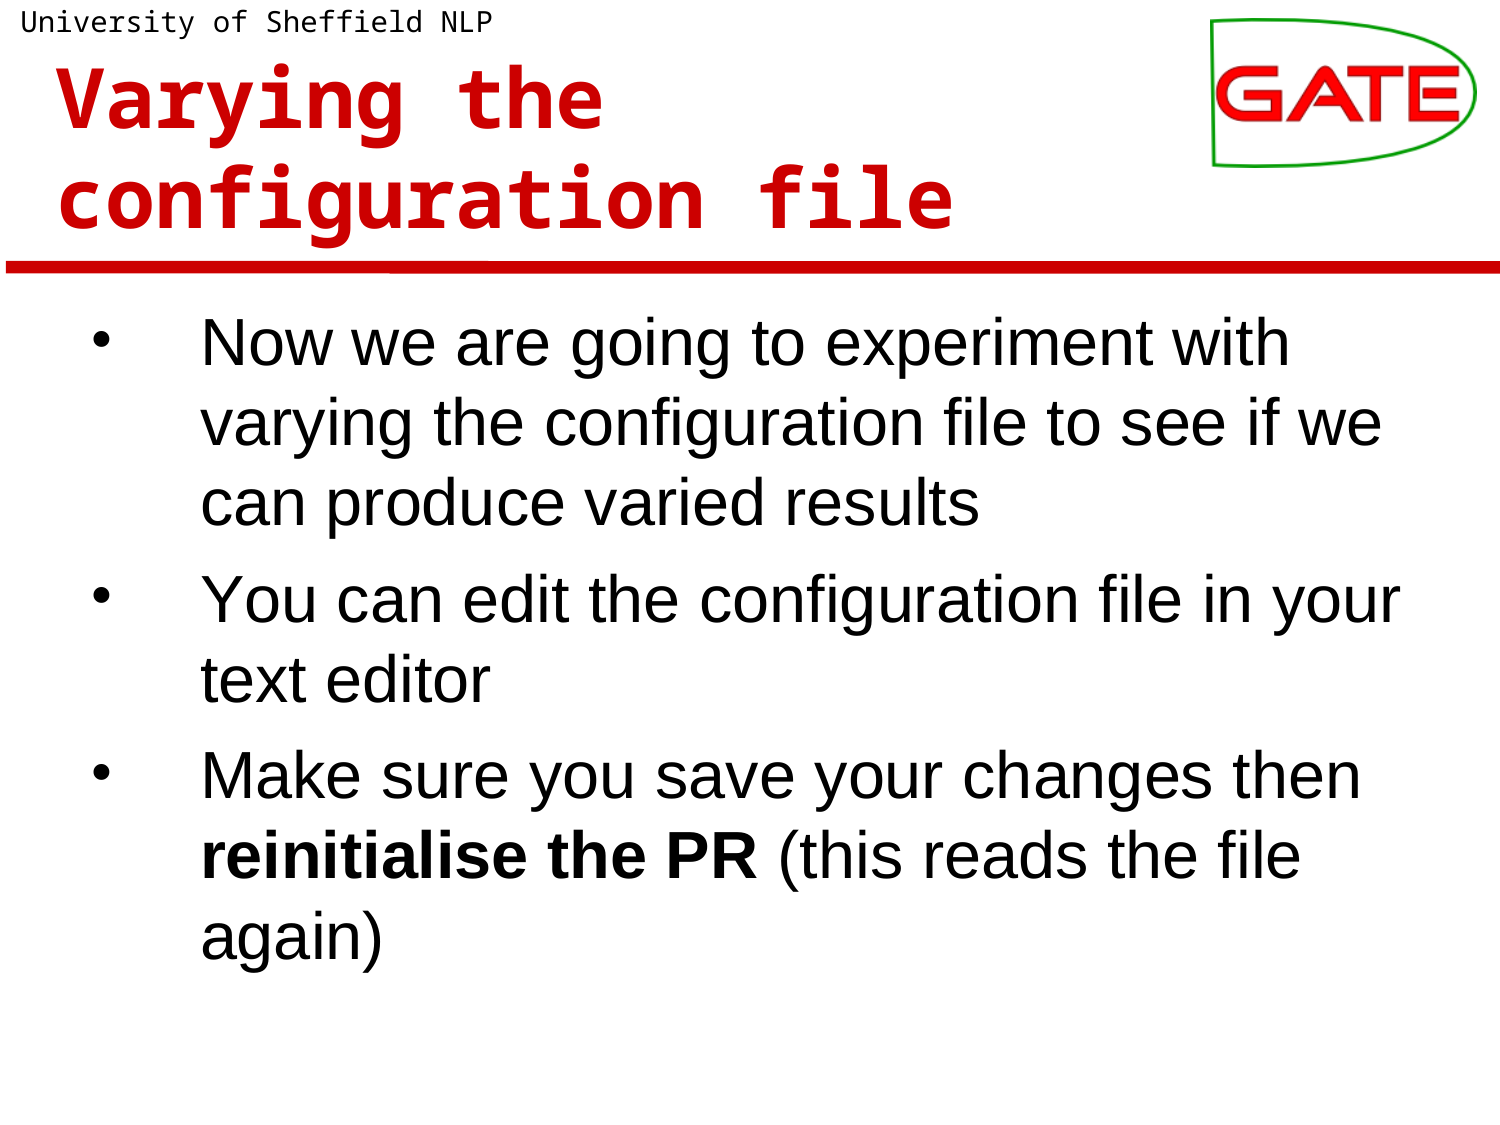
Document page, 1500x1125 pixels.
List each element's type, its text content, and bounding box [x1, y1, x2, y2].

title Varying the configuration file [41, 30, 1391, 261]
picture [1210, 18, 1477, 168]
list Now we are going to experiment with varying the configuration file to see if we can produce varied results You can edit the configuration file in your text editor Make sure you save your changes then reinitialise the PR (this reads the file again) [74, 290, 1425, 1033]
